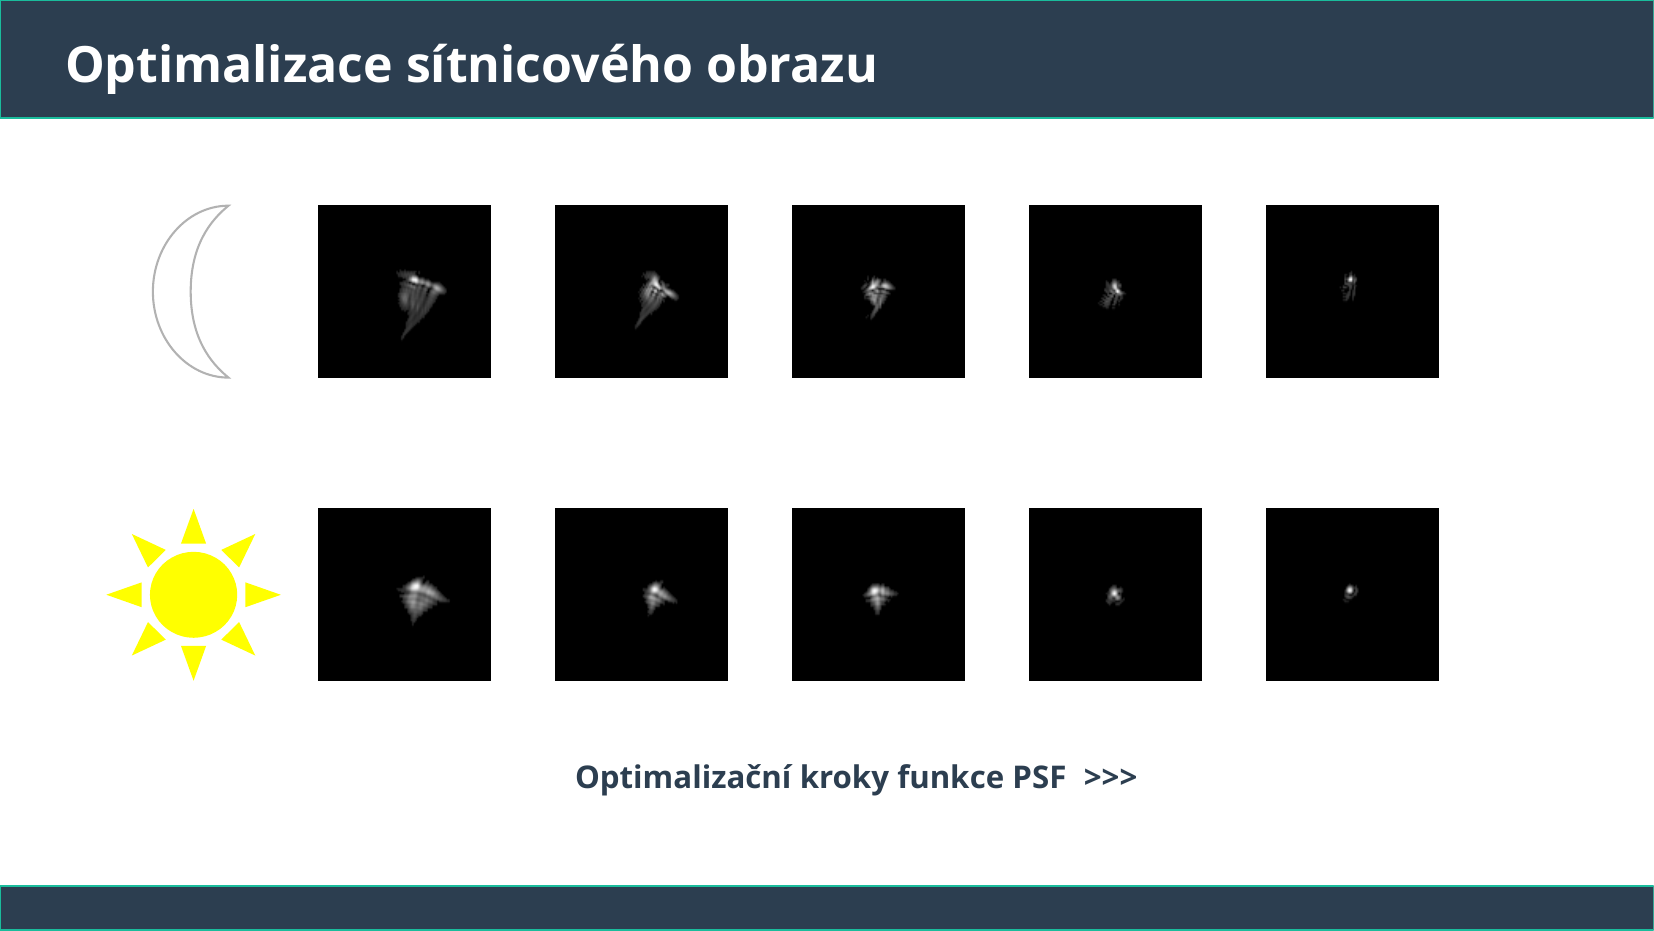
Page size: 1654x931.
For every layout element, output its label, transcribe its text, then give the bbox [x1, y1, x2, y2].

picture [1029, 508, 1202, 681]
picture [1266, 508, 1439, 681]
text_box [149, 551, 238, 638]
picture [318, 508, 491, 681]
text_box [152, 205, 229, 378]
picture [318, 205, 491, 378]
picture [555, 205, 728, 378]
text_box [221, 622, 256, 656]
picture [1029, 205, 1202, 378]
picture [555, 508, 728, 681]
text_box [221, 533, 256, 568]
title Optimalizace sítnicového obrazu [64, 7, 1601, 119]
picture [792, 508, 965, 681]
picture [1266, 205, 1439, 378]
text_box Optimalizační kroky funkce PSF >>> [383, 732, 1329, 821]
text_box [131, 622, 166, 656]
text_box [180, 645, 207, 681]
text_box [180, 508, 207, 544]
text_box [131, 533, 166, 568]
text_box [106, 582, 142, 608]
picture [792, 205, 965, 378]
text_box [245, 582, 281, 608]
